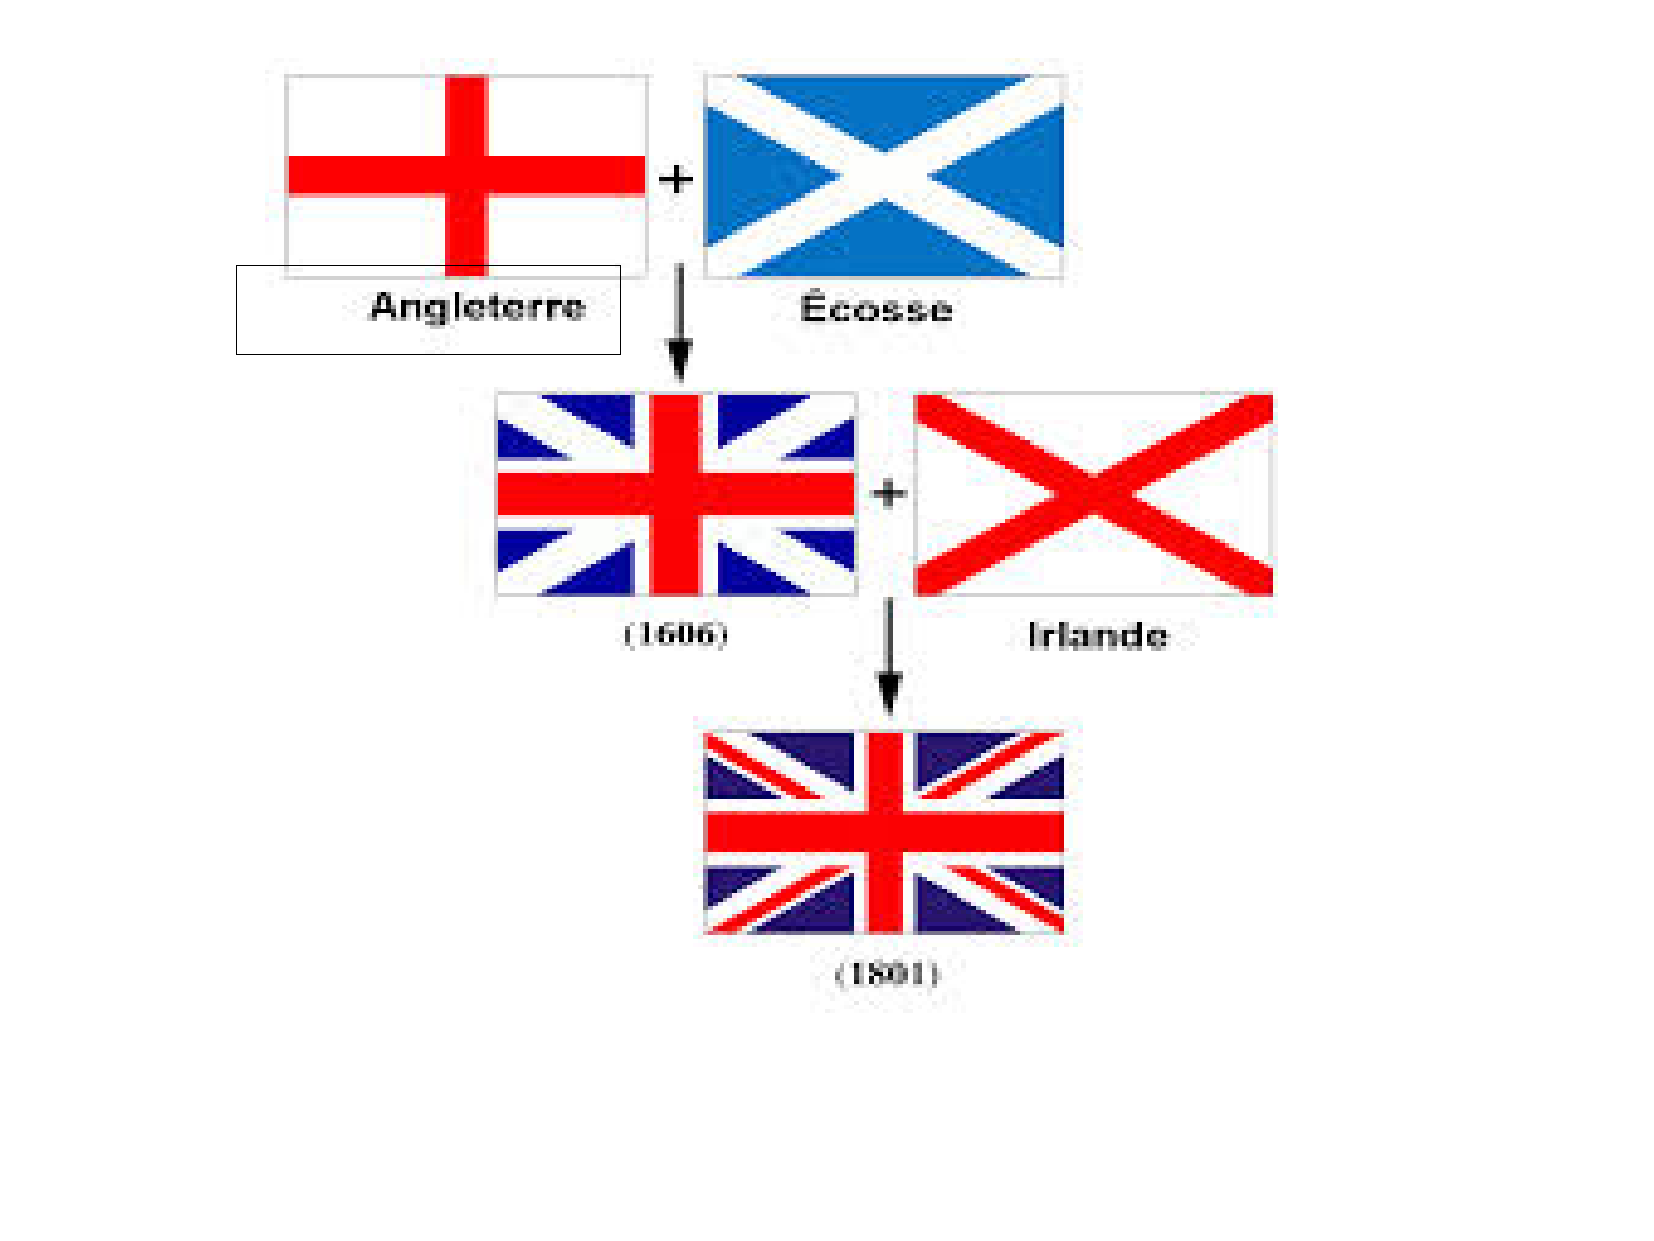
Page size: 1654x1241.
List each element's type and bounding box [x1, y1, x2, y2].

picture [265, 58, 1303, 1034]
picture [265, 266, 620, 354]
